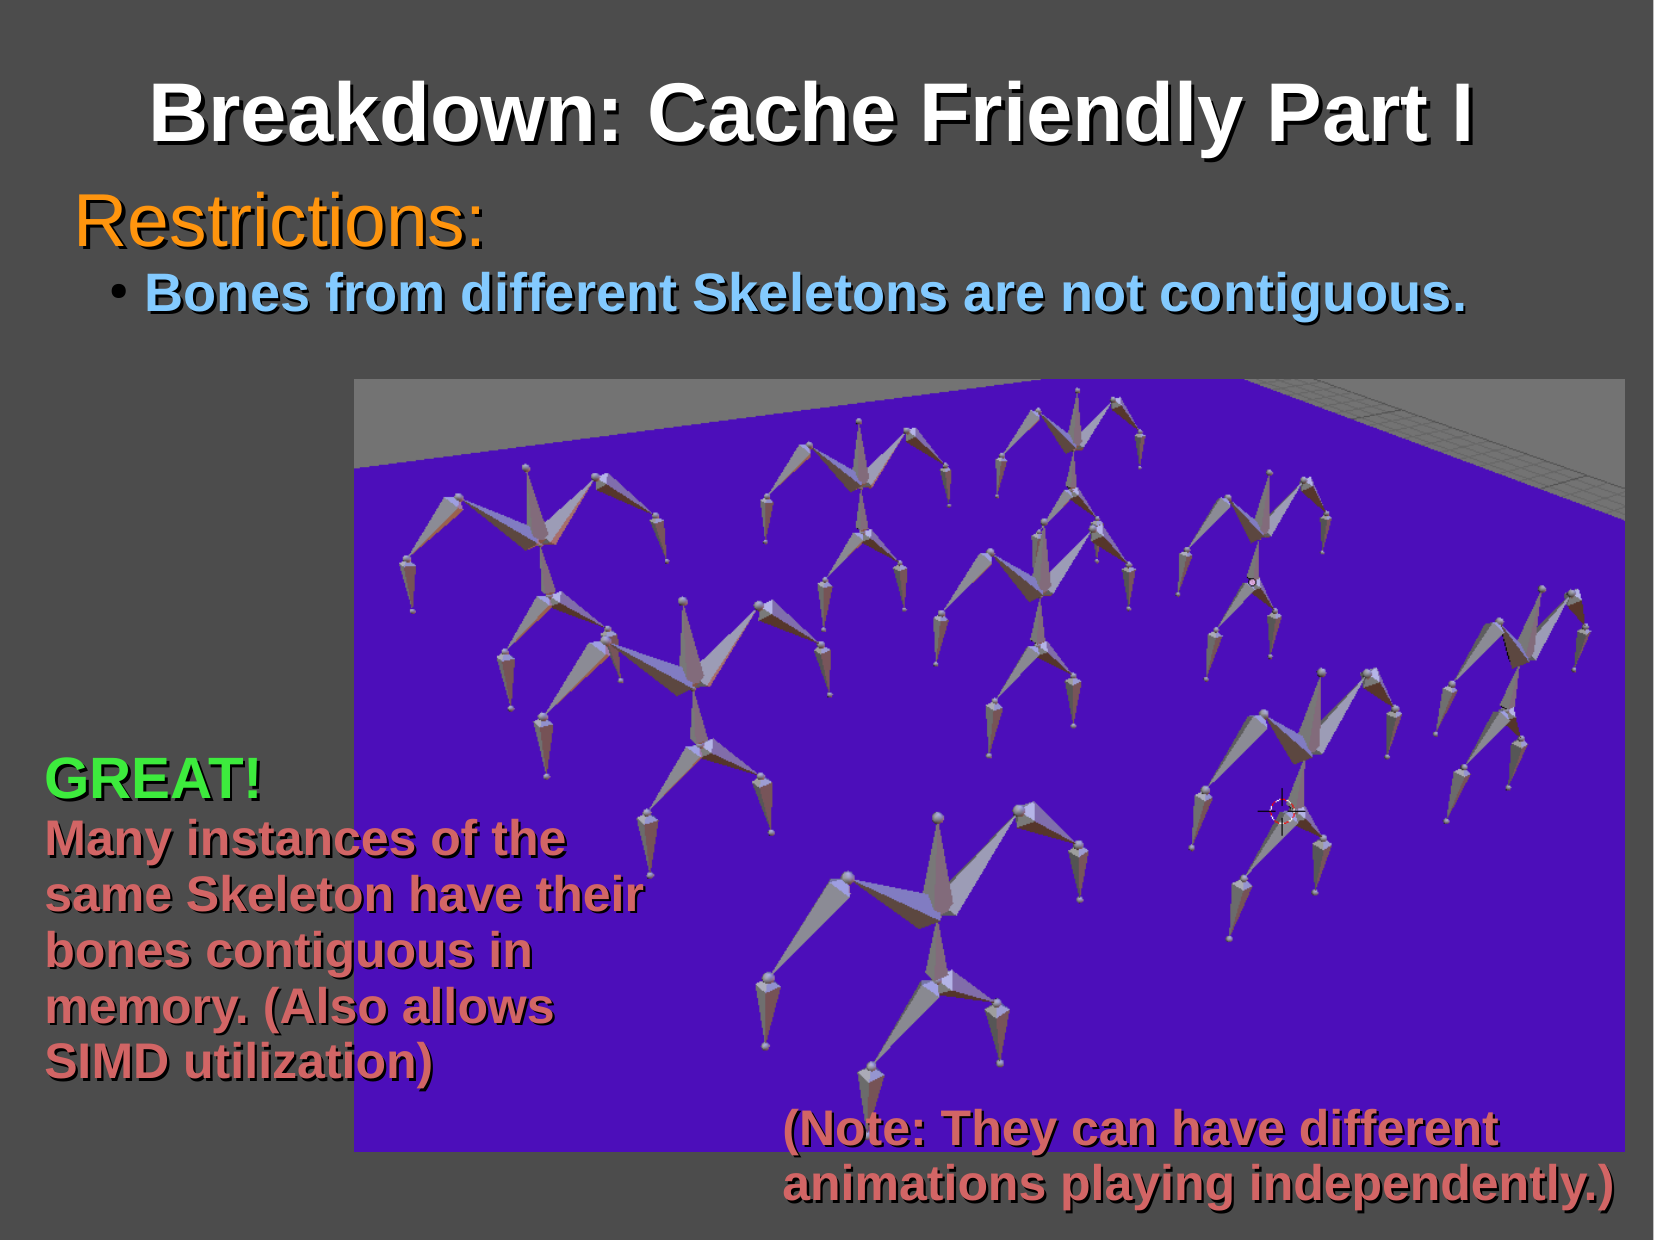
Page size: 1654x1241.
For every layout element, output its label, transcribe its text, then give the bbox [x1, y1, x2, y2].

text_box Restrictions: Bones from different Skeletons are not contiguous. [59, 171, 1565, 331]
picture [354, 379, 1625, 1152]
text_box (Note: They can have different animations playing independently.) [767, 1092, 1654, 1241]
text_box GREAT! Many instances of the same Skeleton have their bones contiguous in memory. (Also allows SIMD utilization) [29, 738, 680, 1100]
text_box Breakdown: Cache Friendly Part I [88, 59, 1536, 168]
